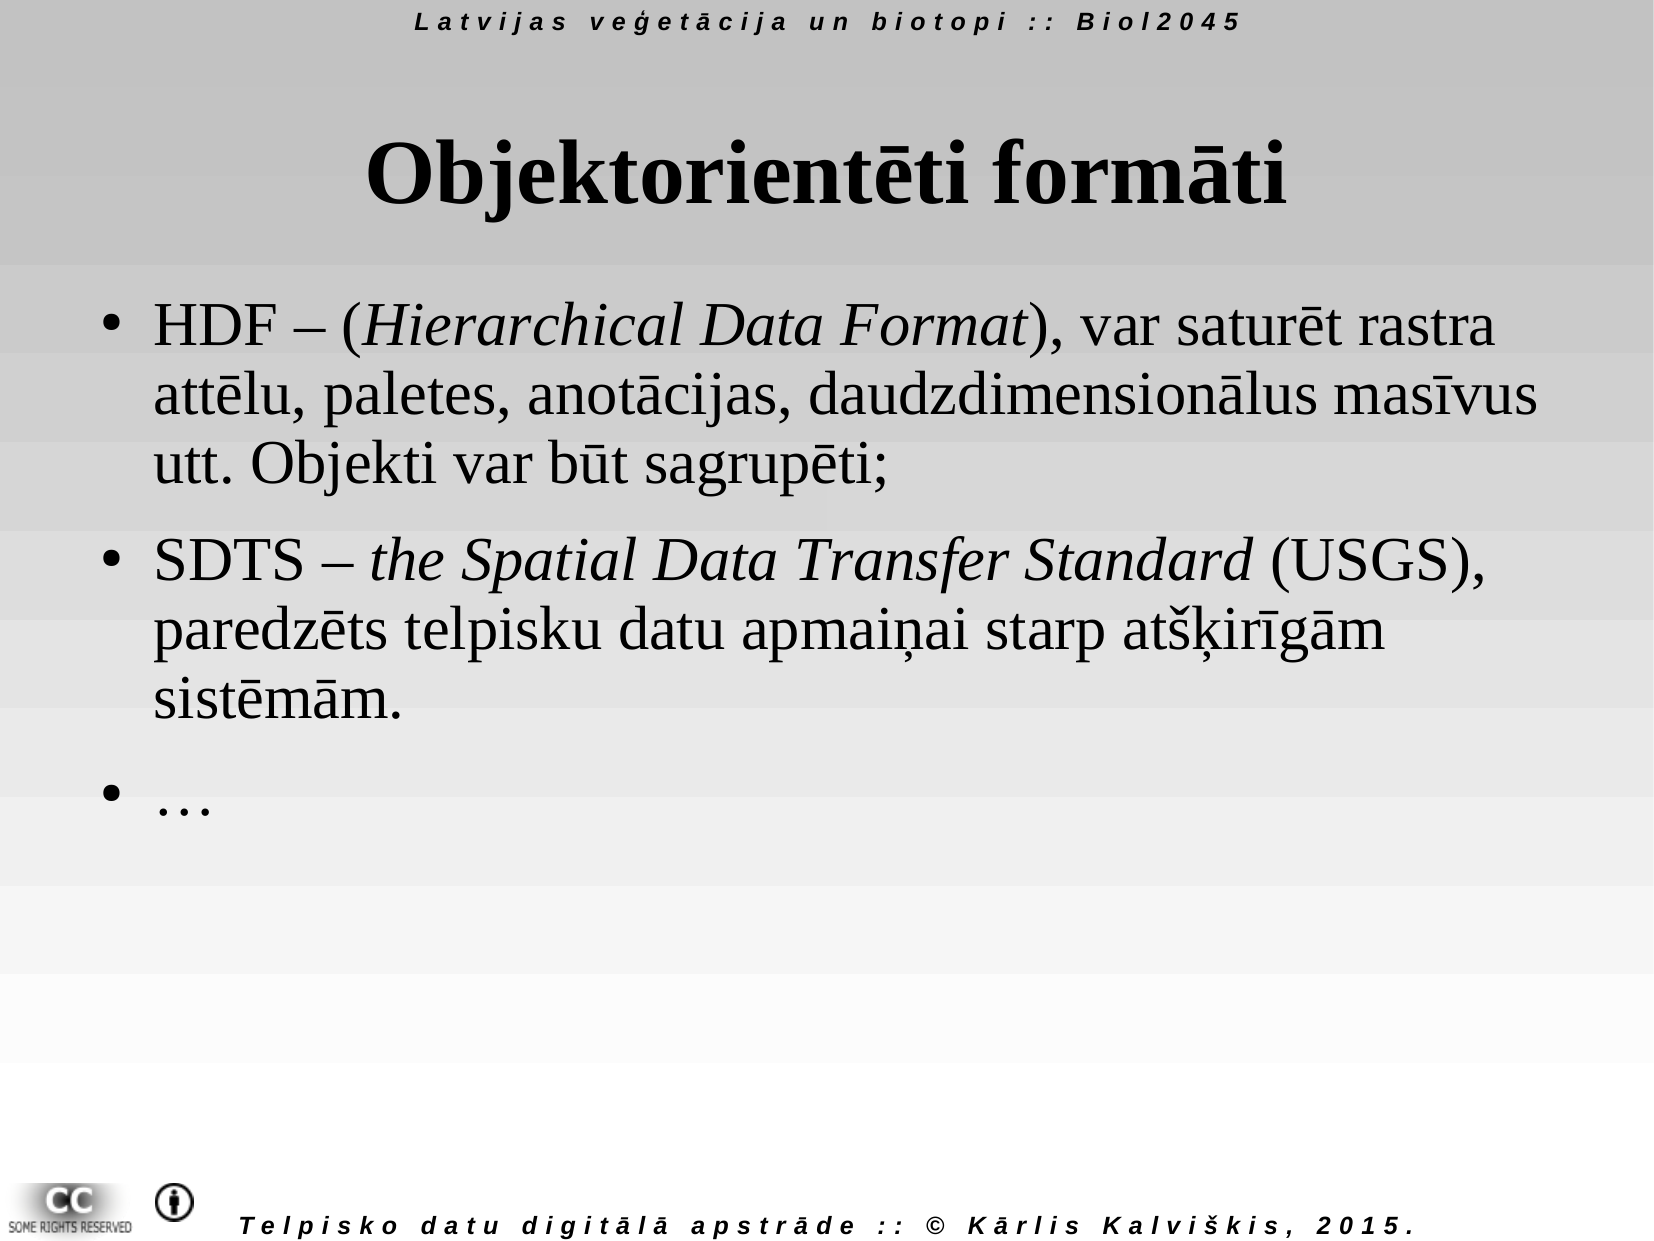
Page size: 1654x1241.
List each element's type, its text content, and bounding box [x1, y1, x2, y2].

title Objektorientēti formāti [29, 49, 1625, 296]
picture [0, 0, 1654, 1241]
list HDF – (Hierarchical Data Format), var saturēt rastra attēlu, paletes, anotācijas, daudzdimensionālus masīvus utt. Objekti var būt sagrupēti; SDTS – the Spatial Data Transfer Standard (USGS), paredzēts telpisku datu apmaiņai starp atšķirīgām sistēmām. … [82, 289, 1571, 1098]
